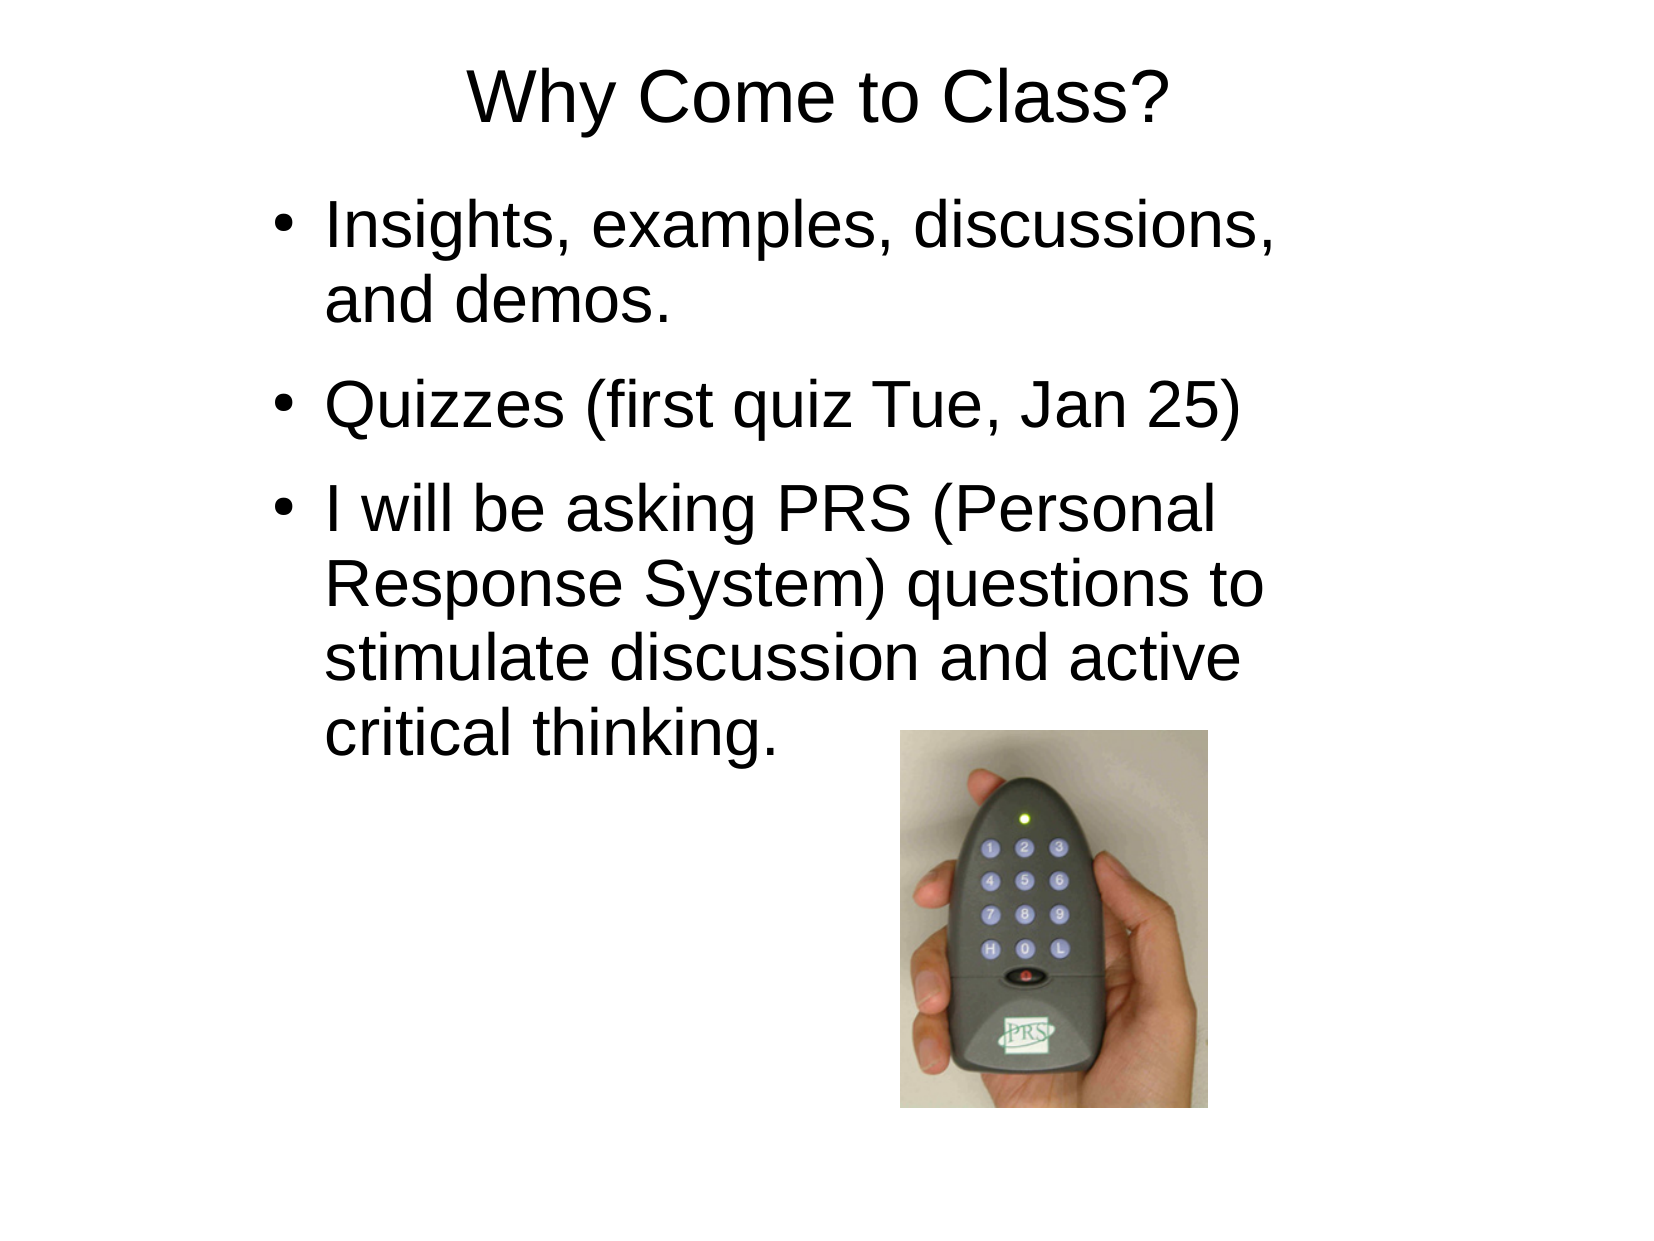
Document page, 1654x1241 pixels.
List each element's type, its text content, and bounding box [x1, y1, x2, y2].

list Insights, examples, discussions, and demos. Quizzes (first quiz Tue, Jan 25) I will be asking PRS (Personal Response System) questions to stimulate discussion and active critical thinking. [254, 187, 1335, 992]
title Why Come to Class? [75, 0, 1564, 193]
picture [900, 730, 1208, 1108]
